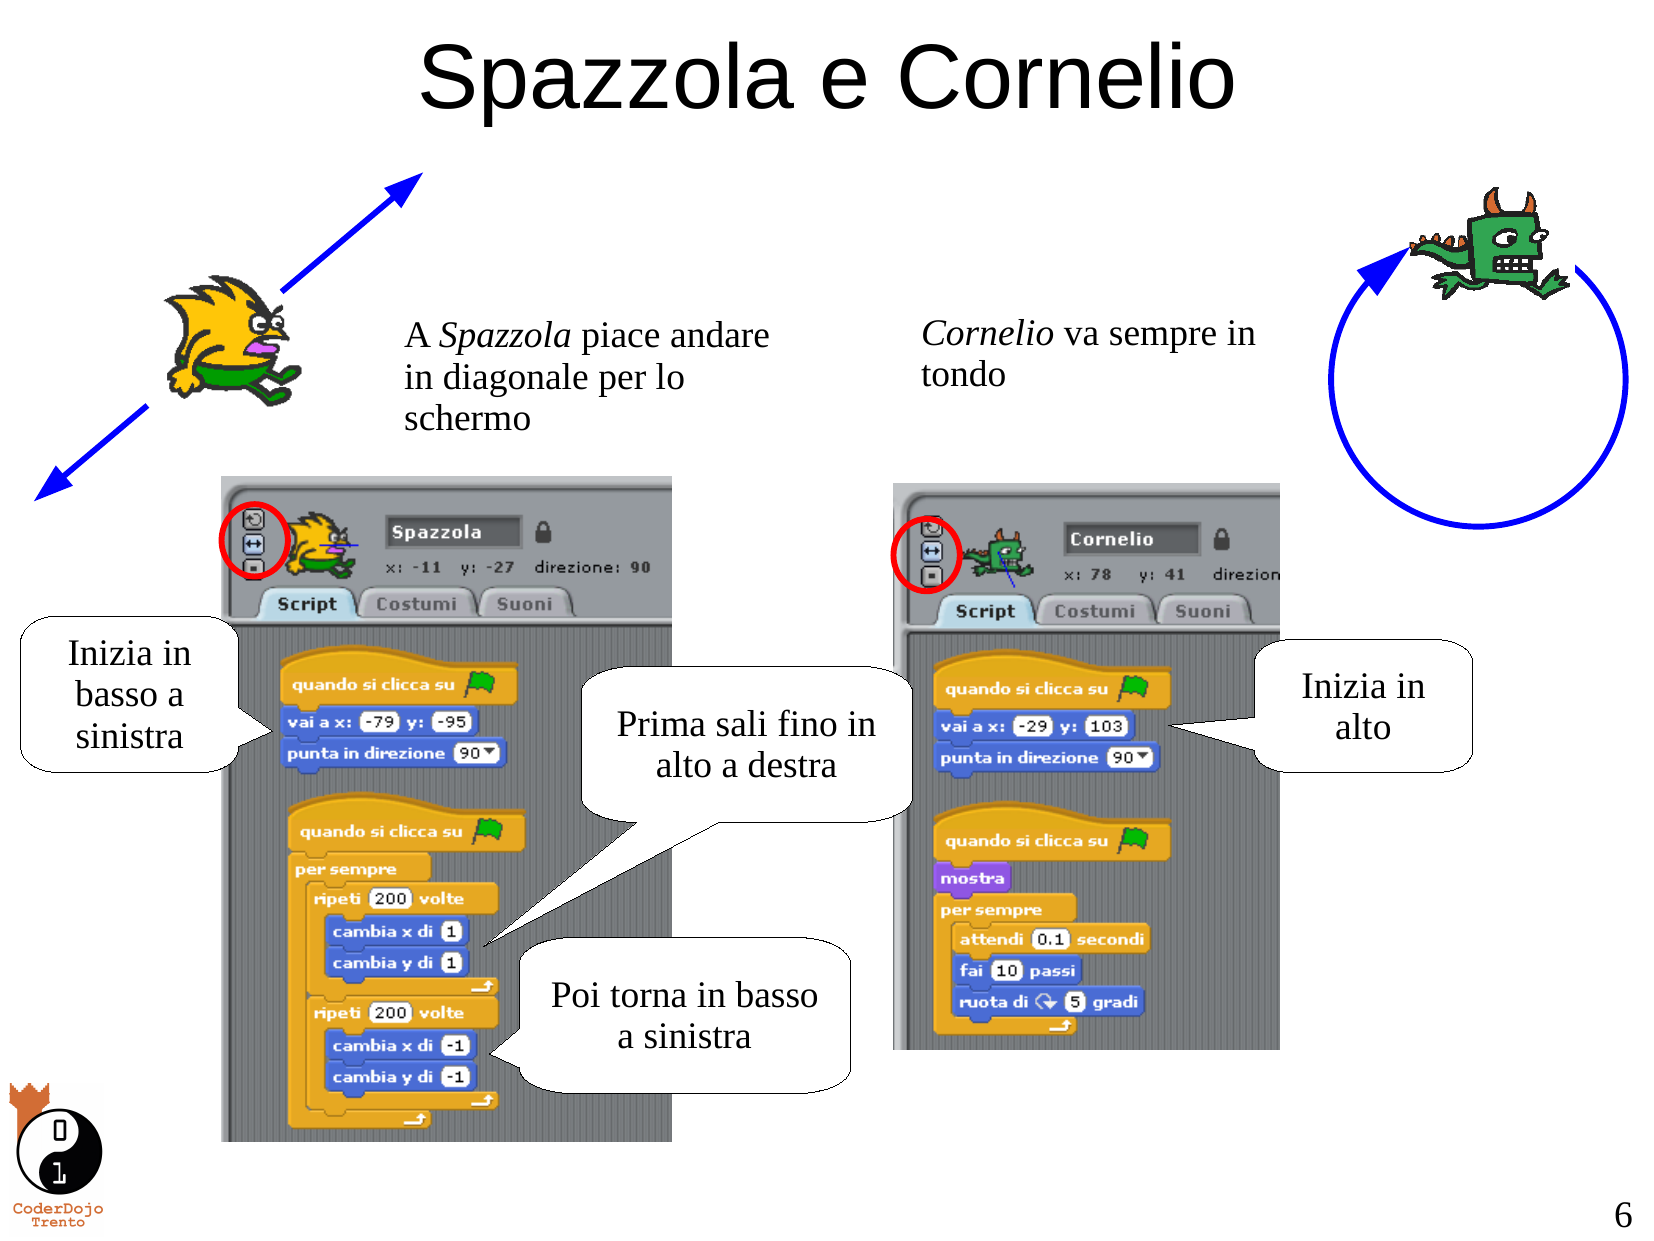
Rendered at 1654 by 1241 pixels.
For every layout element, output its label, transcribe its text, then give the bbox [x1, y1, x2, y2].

text_box A Spazzola piace andare in diagonale per lo schermo [389, 306, 793, 450]
text_box Poi torna in basso a sinistra [489, 937, 851, 1094]
text_box Prima sali fino in alto a destra [483, 666, 913, 947]
picture [153, 247, 320, 425]
picture [225, 508, 284, 573]
text_box [1356, 246, 1411, 296]
text_box 6 [1599, 1186, 1650, 1241]
text_box Inizia in basso a sinistra [20, 616, 273, 773]
picture [893, 483, 1280, 1050]
text_box Cornelio va sempre in tondo [906, 304, 1310, 422]
picture [221, 476, 672, 1142]
picture [9, 1083, 104, 1237]
picture [1401, 166, 1575, 322]
text_box Inizia in alto [1168, 639, 1473, 773]
picture [897, 522, 956, 588]
title Spazzola e Cornelio [84, 11, 1573, 142]
